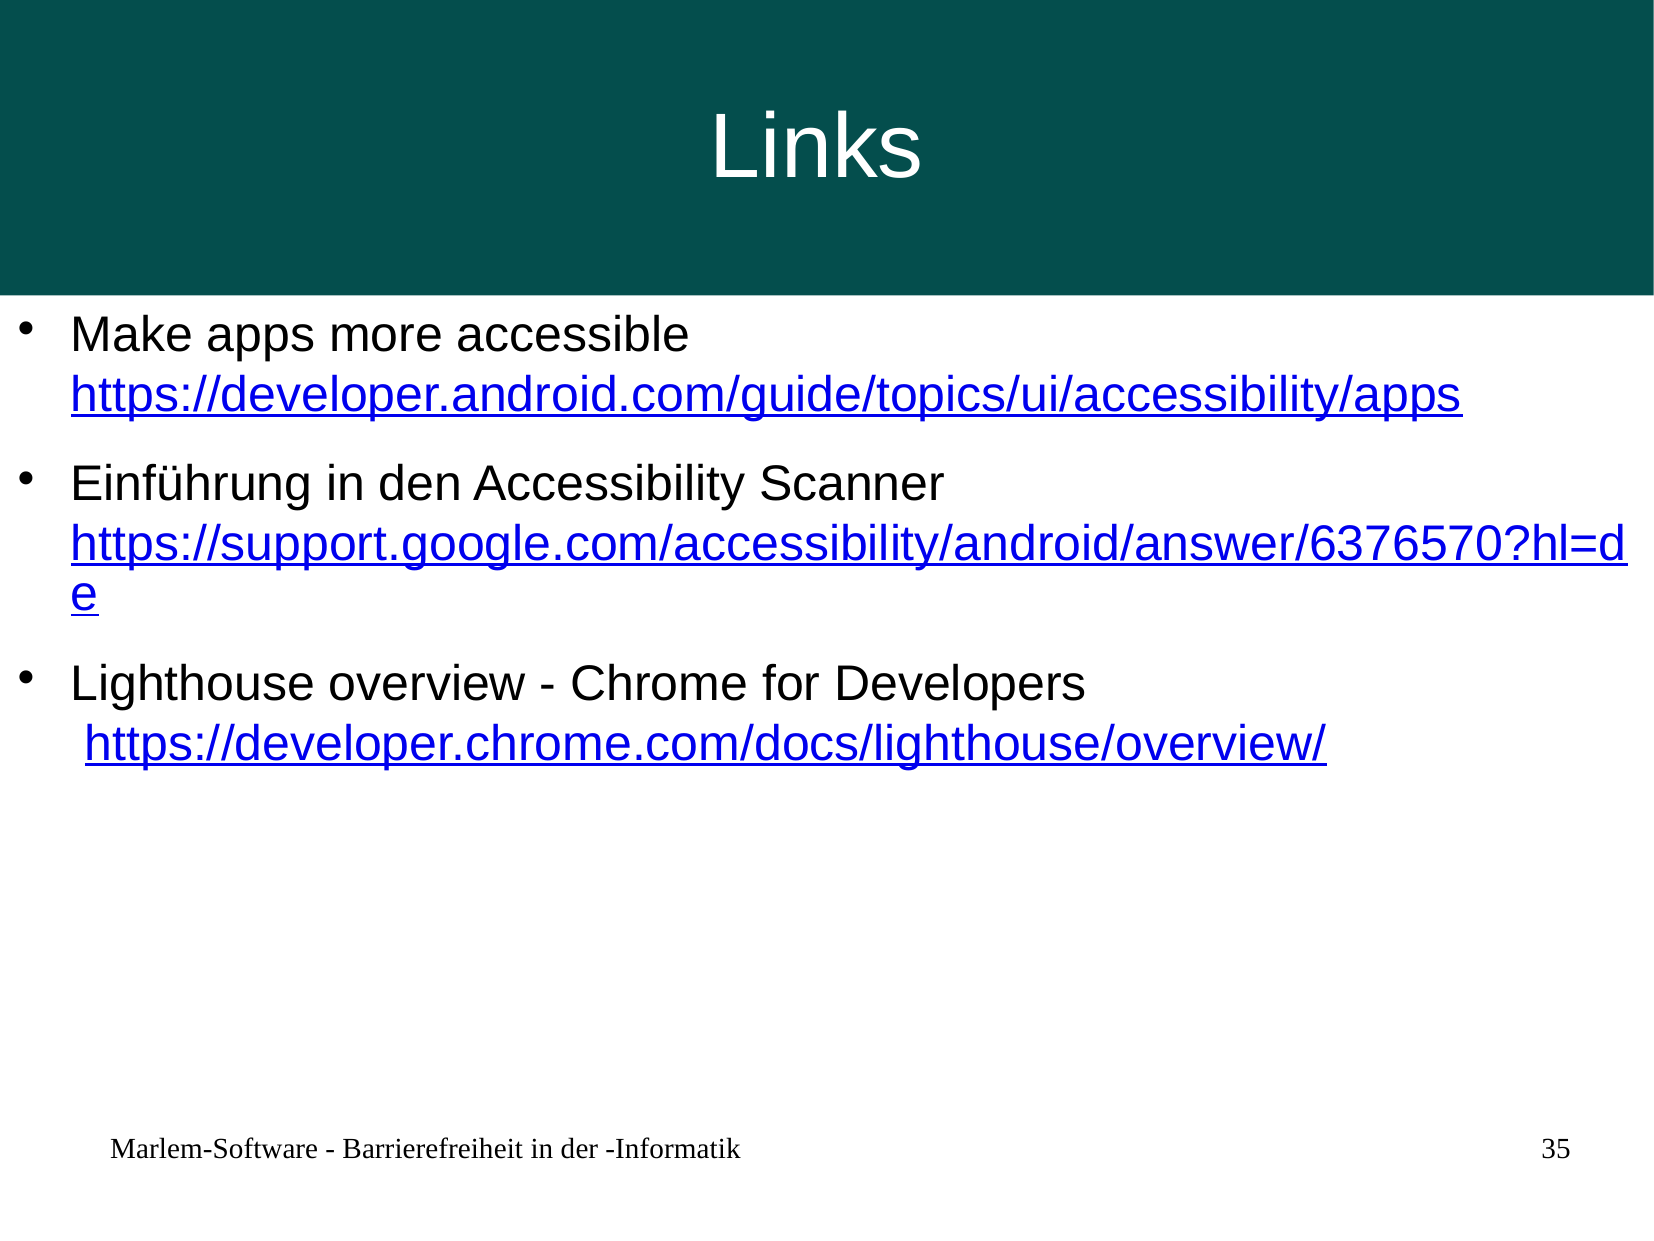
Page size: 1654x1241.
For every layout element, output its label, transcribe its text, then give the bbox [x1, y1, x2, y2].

title Links [0, 0, 1654, 296]
list Make apps more accessible https://developer.android.com/guide/topics/ui/accessibility/apps Einführung in den Accessibility Scanner https://support.google.com/accessibility/android/answer/6376570?hl=de Lighthouse overview - Chrome for Developers https://developer.chrome.com/docs/lighthouse/overview/ [0, 301, 1654, 1069]
